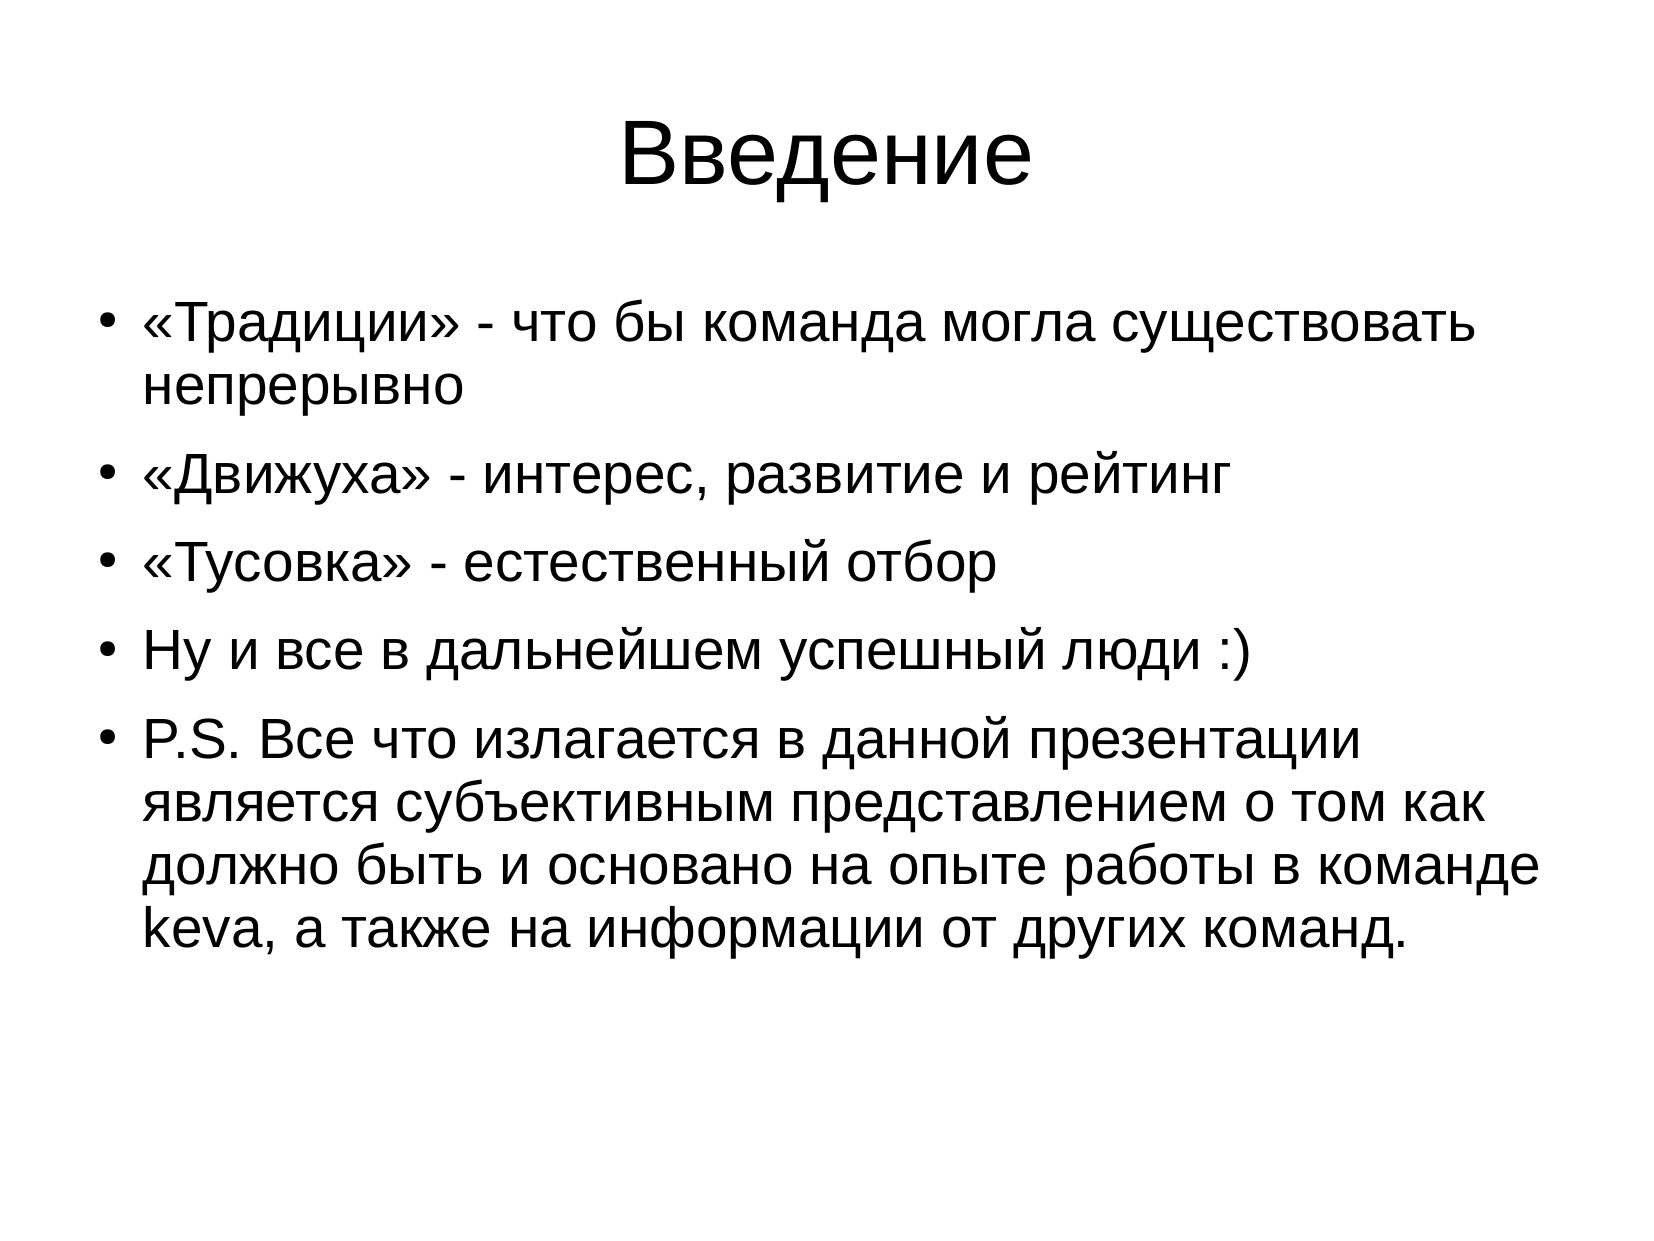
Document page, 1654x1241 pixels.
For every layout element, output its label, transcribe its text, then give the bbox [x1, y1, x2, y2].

list «Традиции» - что бы команда могла существовать непрерывно «Движуха» - интерес, развитие и рейтинг «Тусовка» - естественный отбор Ну и все в дальнейшем успешный люди :) P.S. Все что излагается в данной презентации является субъективным представлением о том как должно быть и основано на опыте работы в команде keva, а также на информации от других команд. [82, 290, 1571, 1010]
title Введение [82, 49, 1571, 257]
